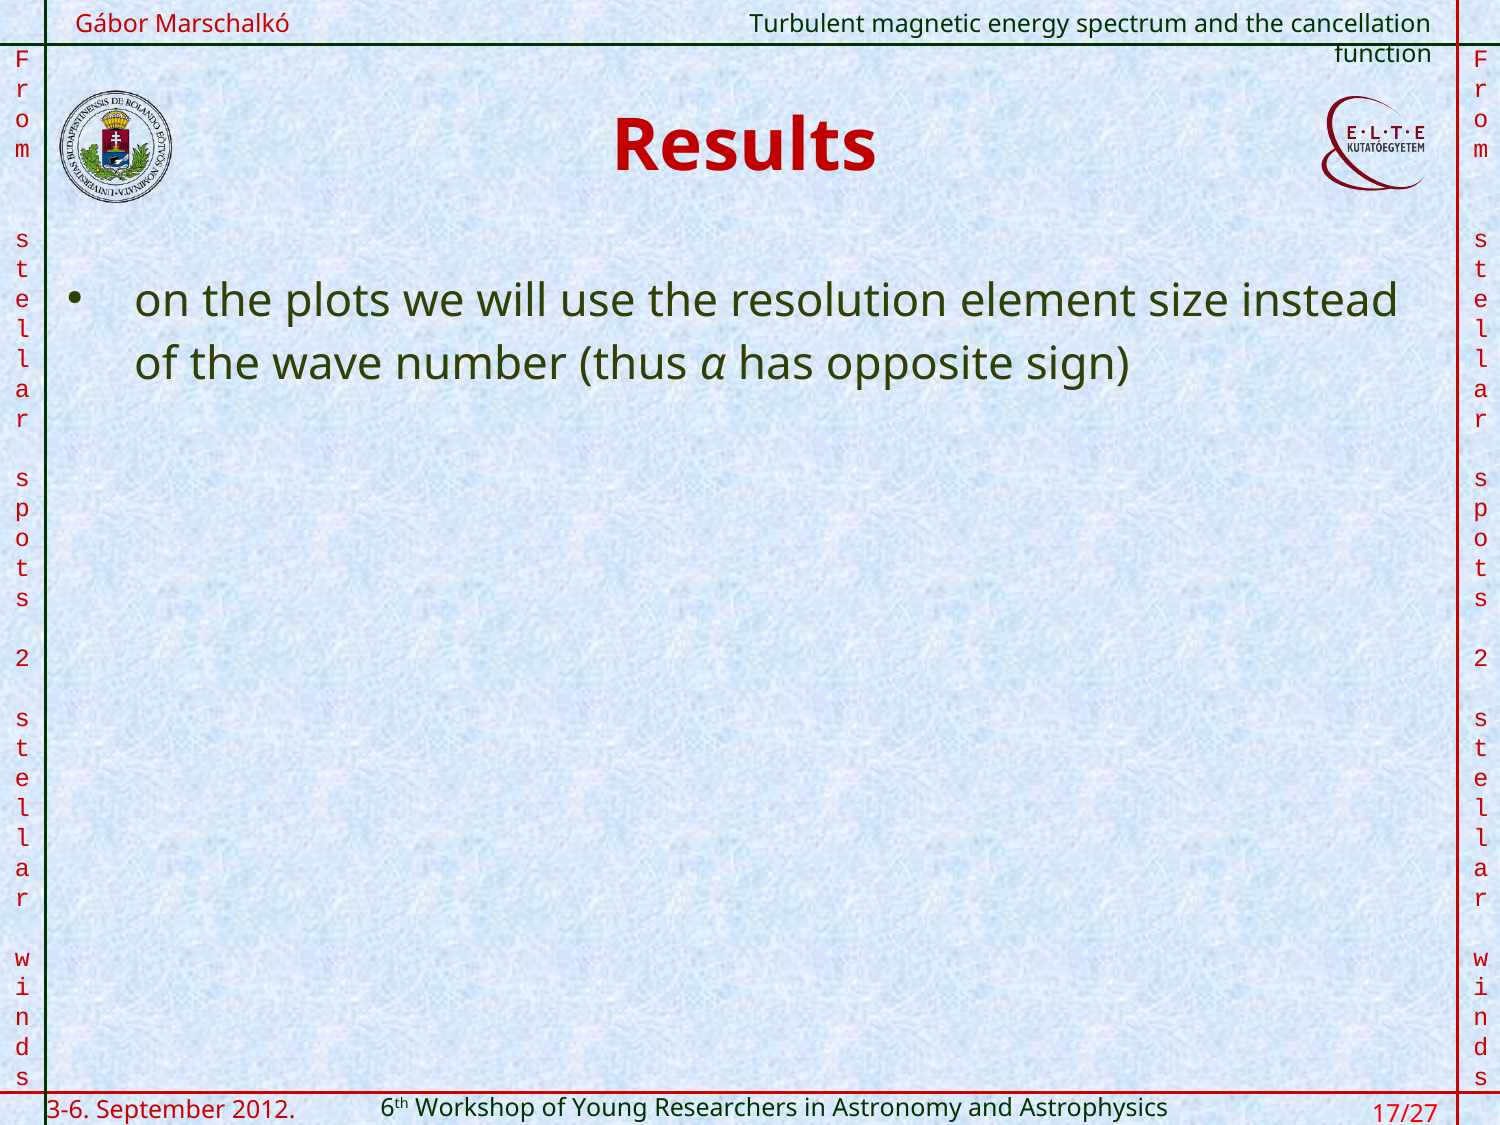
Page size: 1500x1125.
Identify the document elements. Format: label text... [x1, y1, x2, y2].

picture [1459, 46, 1500, 1091]
picture [1459, 1094, 1500, 1125]
text_box Results [596, 90, 893, 194]
picture [47, 0, 1456, 43]
picture [1459, 0, 1500, 43]
picture [0, 1094, 44, 1125]
picture [47, 1094, 1456, 1125]
picture [0, 0, 44, 43]
picture [0, 46, 44, 1091]
list on the plots we will use the resolution element size instead of the wave number (thus α has opposite sign) [29, 259, 1447, 1033]
picture [47, 46, 1456, 1091]
